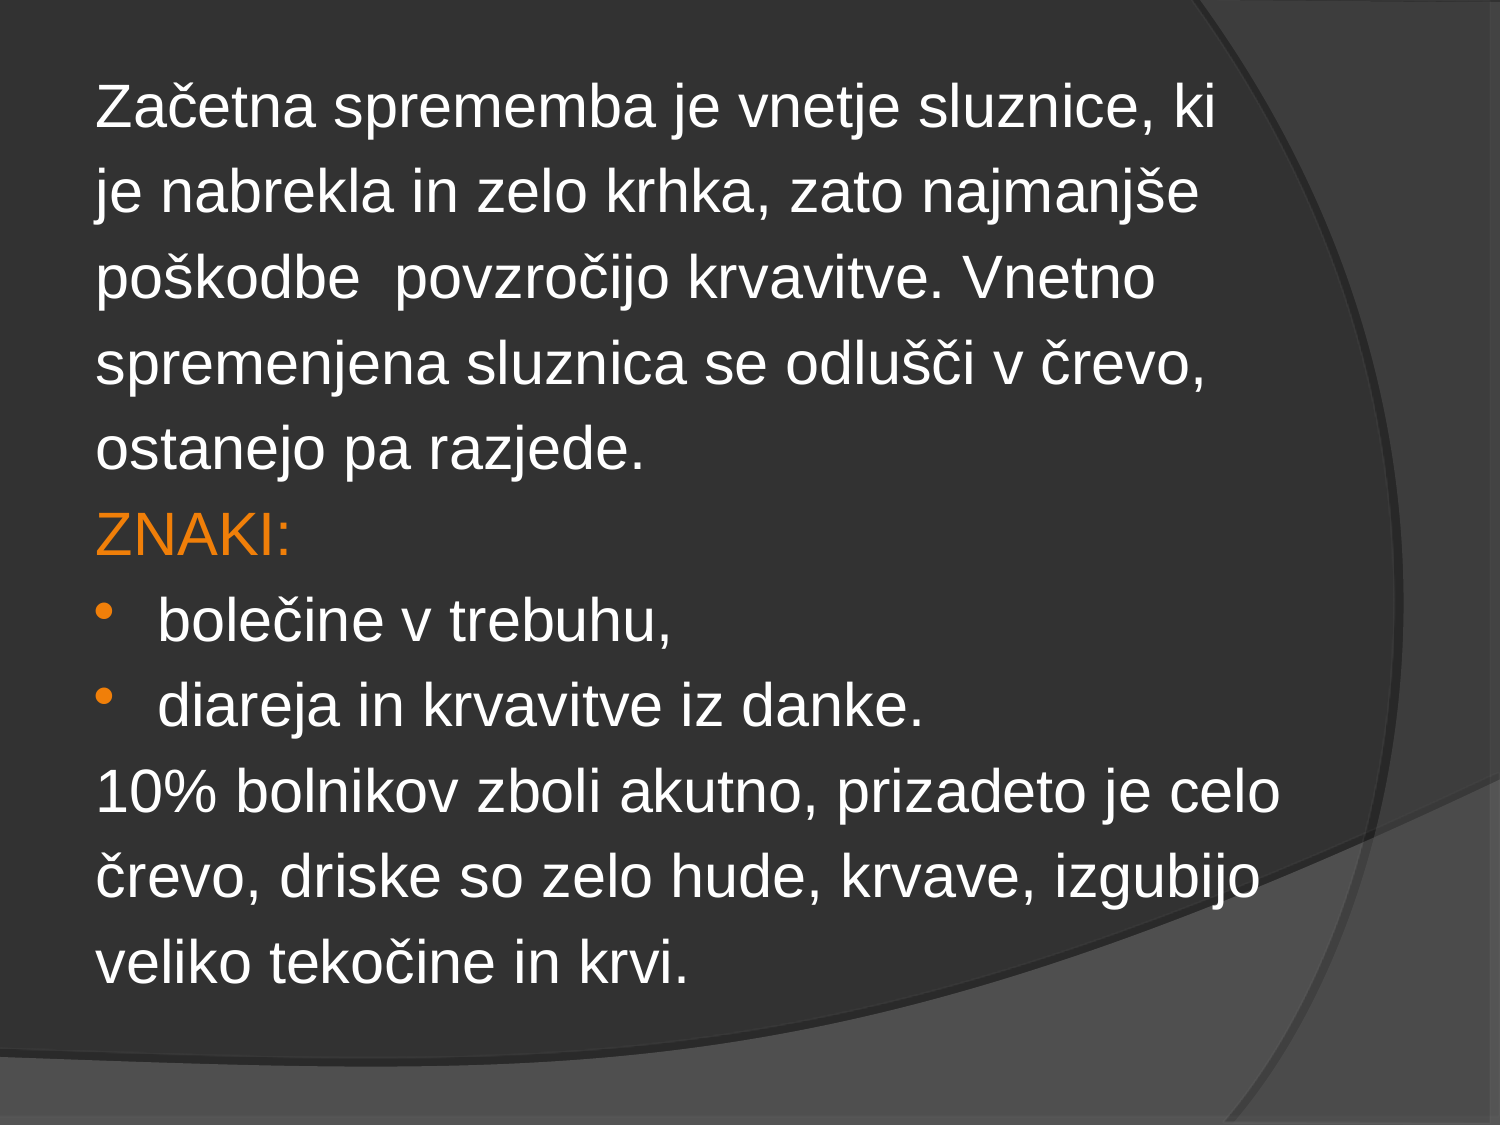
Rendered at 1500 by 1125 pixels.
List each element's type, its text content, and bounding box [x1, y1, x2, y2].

list Začetna sprememba je vnetje sluznice, ki je nabrekla in zelo krhka, zato najmanjše poškodbe povzročijo krvavitve. Vnetno spremenjena sluznica se odlušči v črevo, ostanejo pa razjede. ZNAKI: bolečine v trebuhu, diareja in krvavitve iz danke. 10% bolnikov zboli akutno, prizadeto je celo črevo, driske so zelo hude, krvave, izgubijo veliko tekočine in krvi. [75, 58, 1442, 1005]
